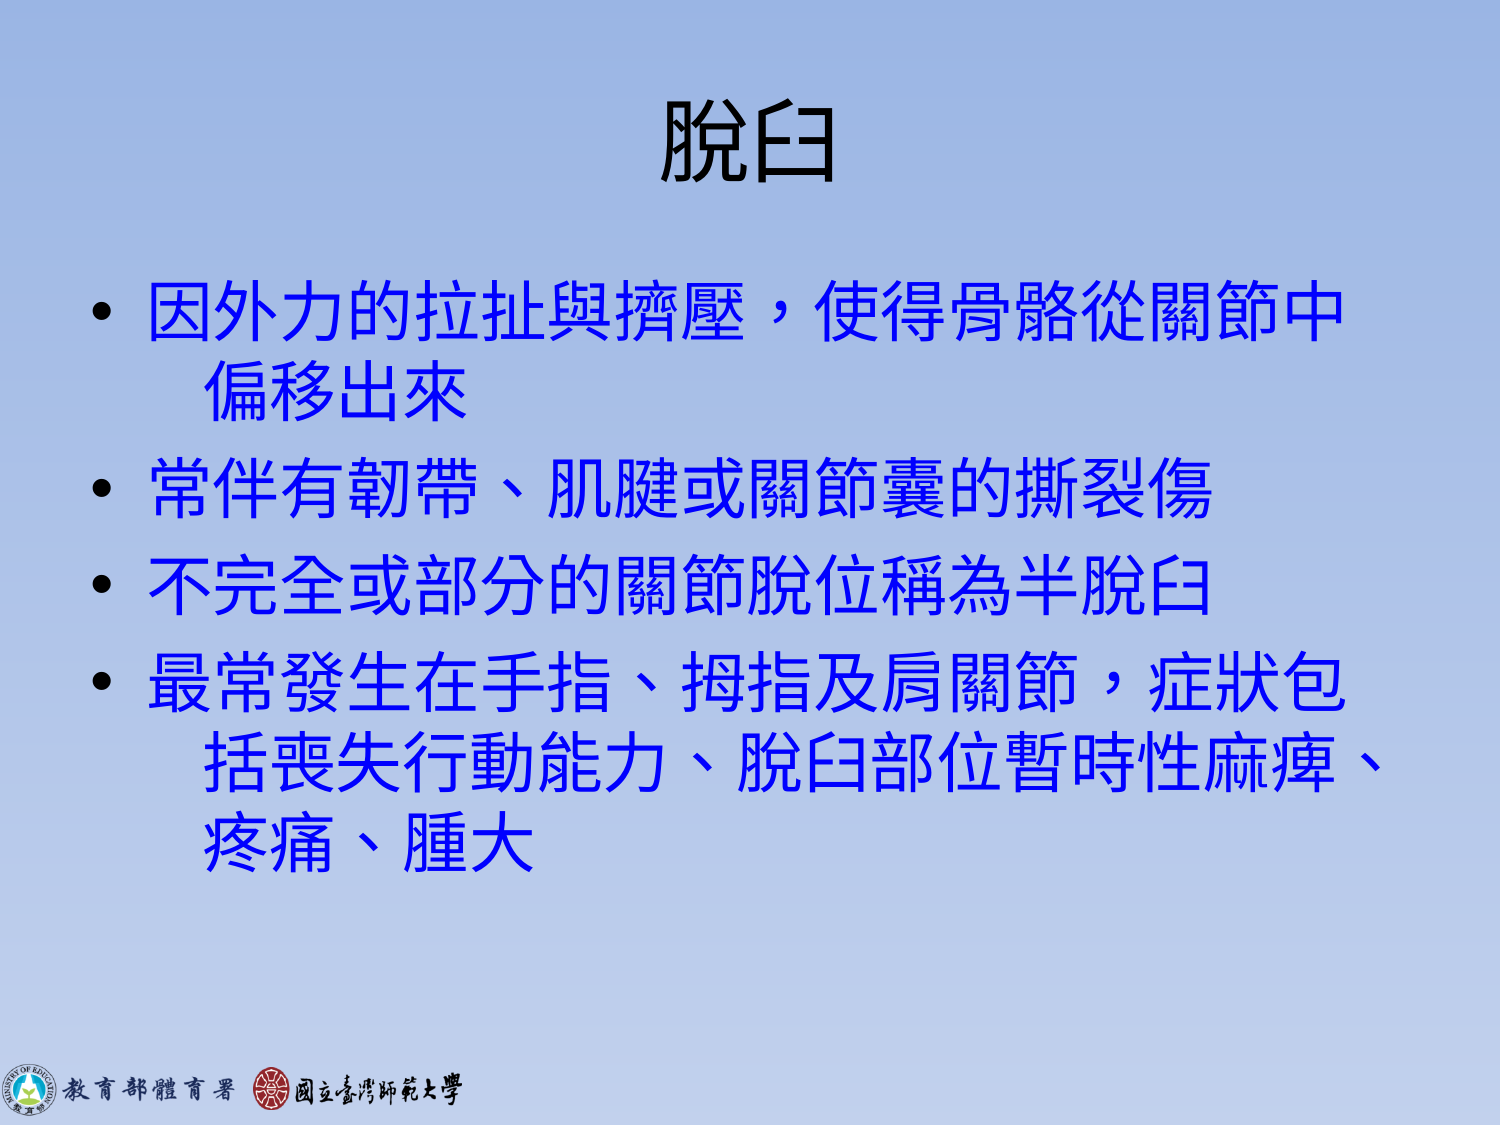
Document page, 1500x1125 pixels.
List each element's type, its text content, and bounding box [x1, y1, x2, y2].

title 脫臼 [75, 45, 1426, 233]
list 因外力的拉扯與擠壓，使得骨骼從關節中偏移出來 常伴有韌帶、肌腱或關節囊的撕裂傷 不完全或部分的關節脫位稱為半脫臼 最常發生在手指、拇指及肩關節，症狀包括喪失行動能力、脫臼部位暫時性麻痺、疼痛、腫大 [75, 262, 1426, 1005]
